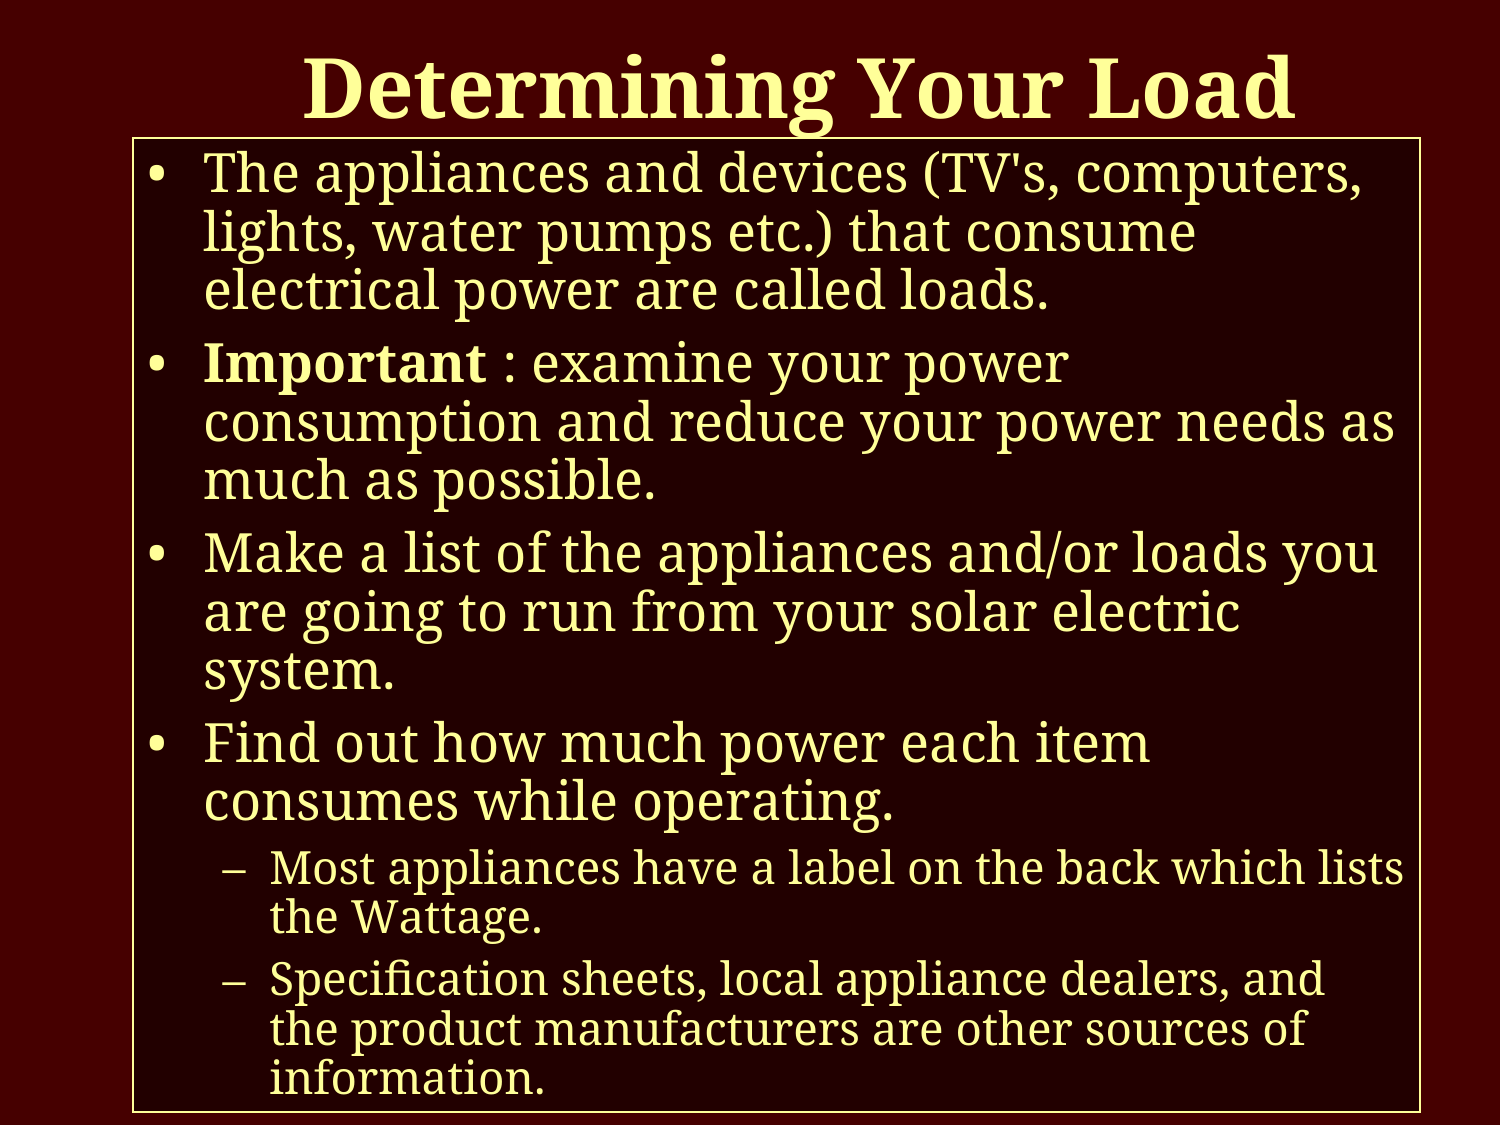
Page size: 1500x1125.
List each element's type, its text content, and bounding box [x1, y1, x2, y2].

list The appliances and devices (TV's, computers, lights, water pumps etc.) that consume electrical power are called loads. Important : examine your power consumption and reduce your power needs as much as possible. Make a list of the appliances and/or loads you are going to run from your solar electric system. Find out how much power each item consumes while operating. Most appliances have a label on the back which lists the Wattage. Specification sheets, local appliance dealers, and the product manufacturers are other sources of information. [132, 138, 1421, 1113]
title Determining Your Load [230, 26, 1369, 137]
